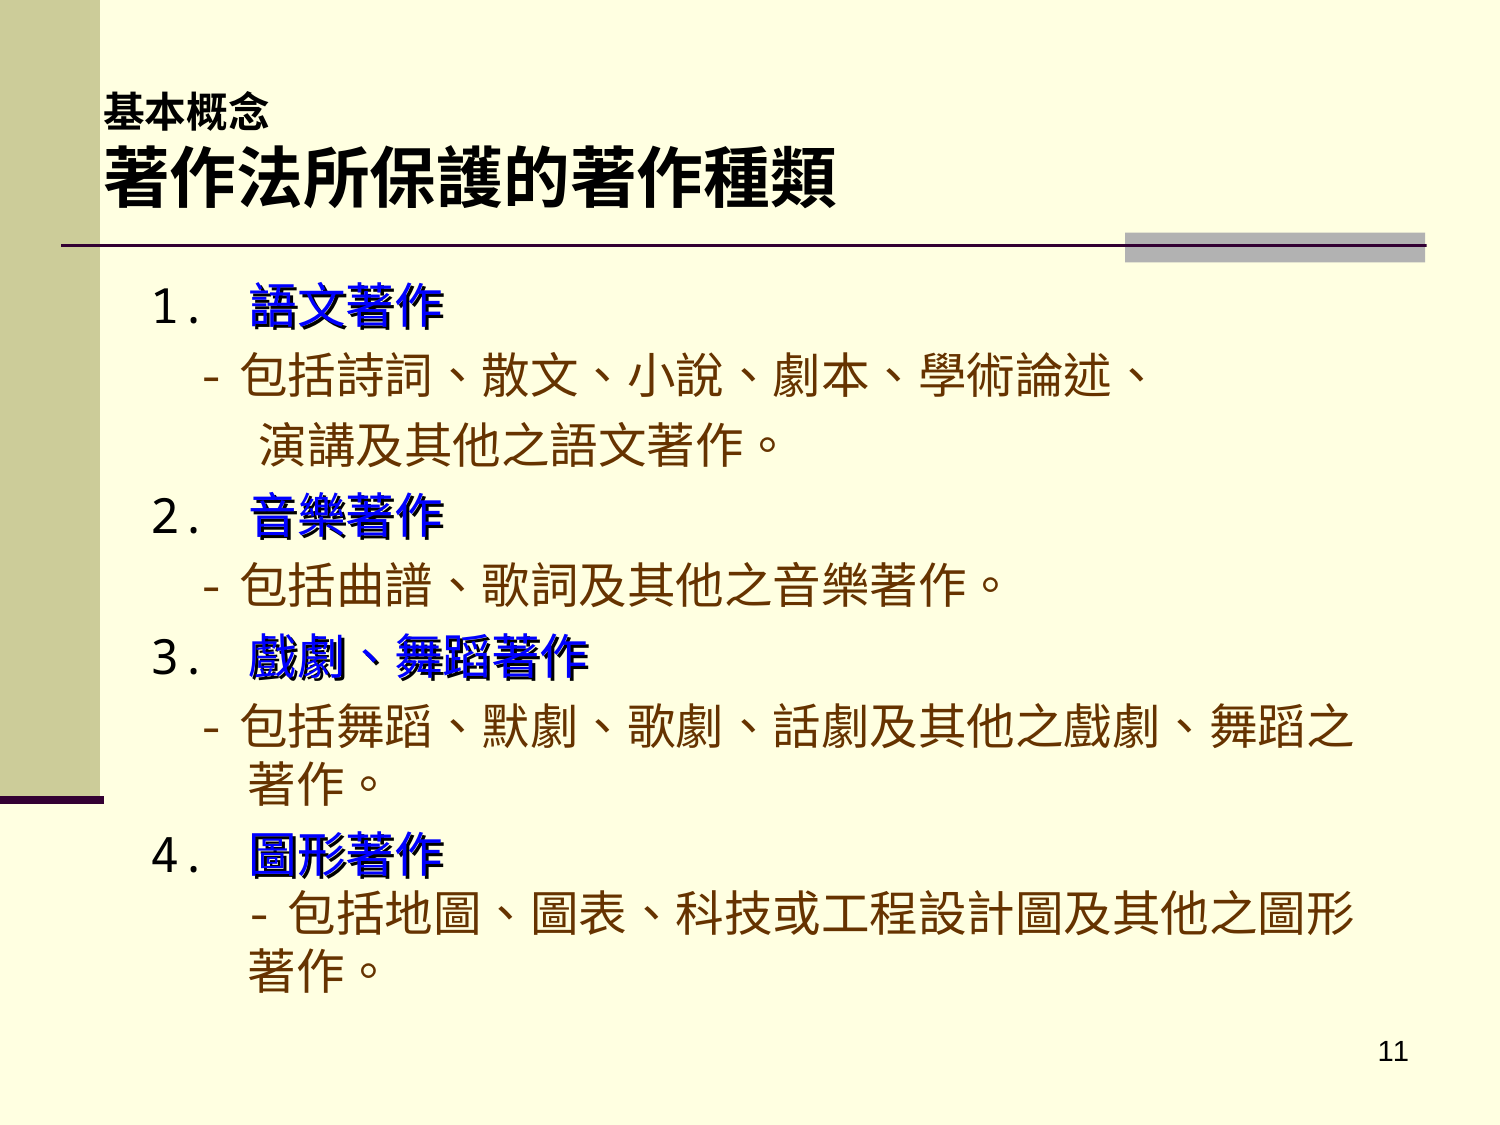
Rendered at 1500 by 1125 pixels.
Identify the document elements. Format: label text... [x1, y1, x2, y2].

text_box <編號> [1074, 1024, 1426, 1103]
list 1. 語文著作 -包括詩詞、散文、小說、劇本、學術論述、 演講及其他之語文著作。 2. 音樂著作 -包括曲譜、歌詞及其他之音樂著作。 3. 戲劇、舞蹈著作 -包括舞蹈、默劇、歌劇、話劇及其他之戲劇、舞蹈之著作。 4. 圖形著作 -包括地圖、圖表、科技或工程設計圖及其他之圖形著作。 [135, 267, 1399, 1012]
text_box 基本概念 著作法所保護的著作種類 [88, 78, 1408, 224]
